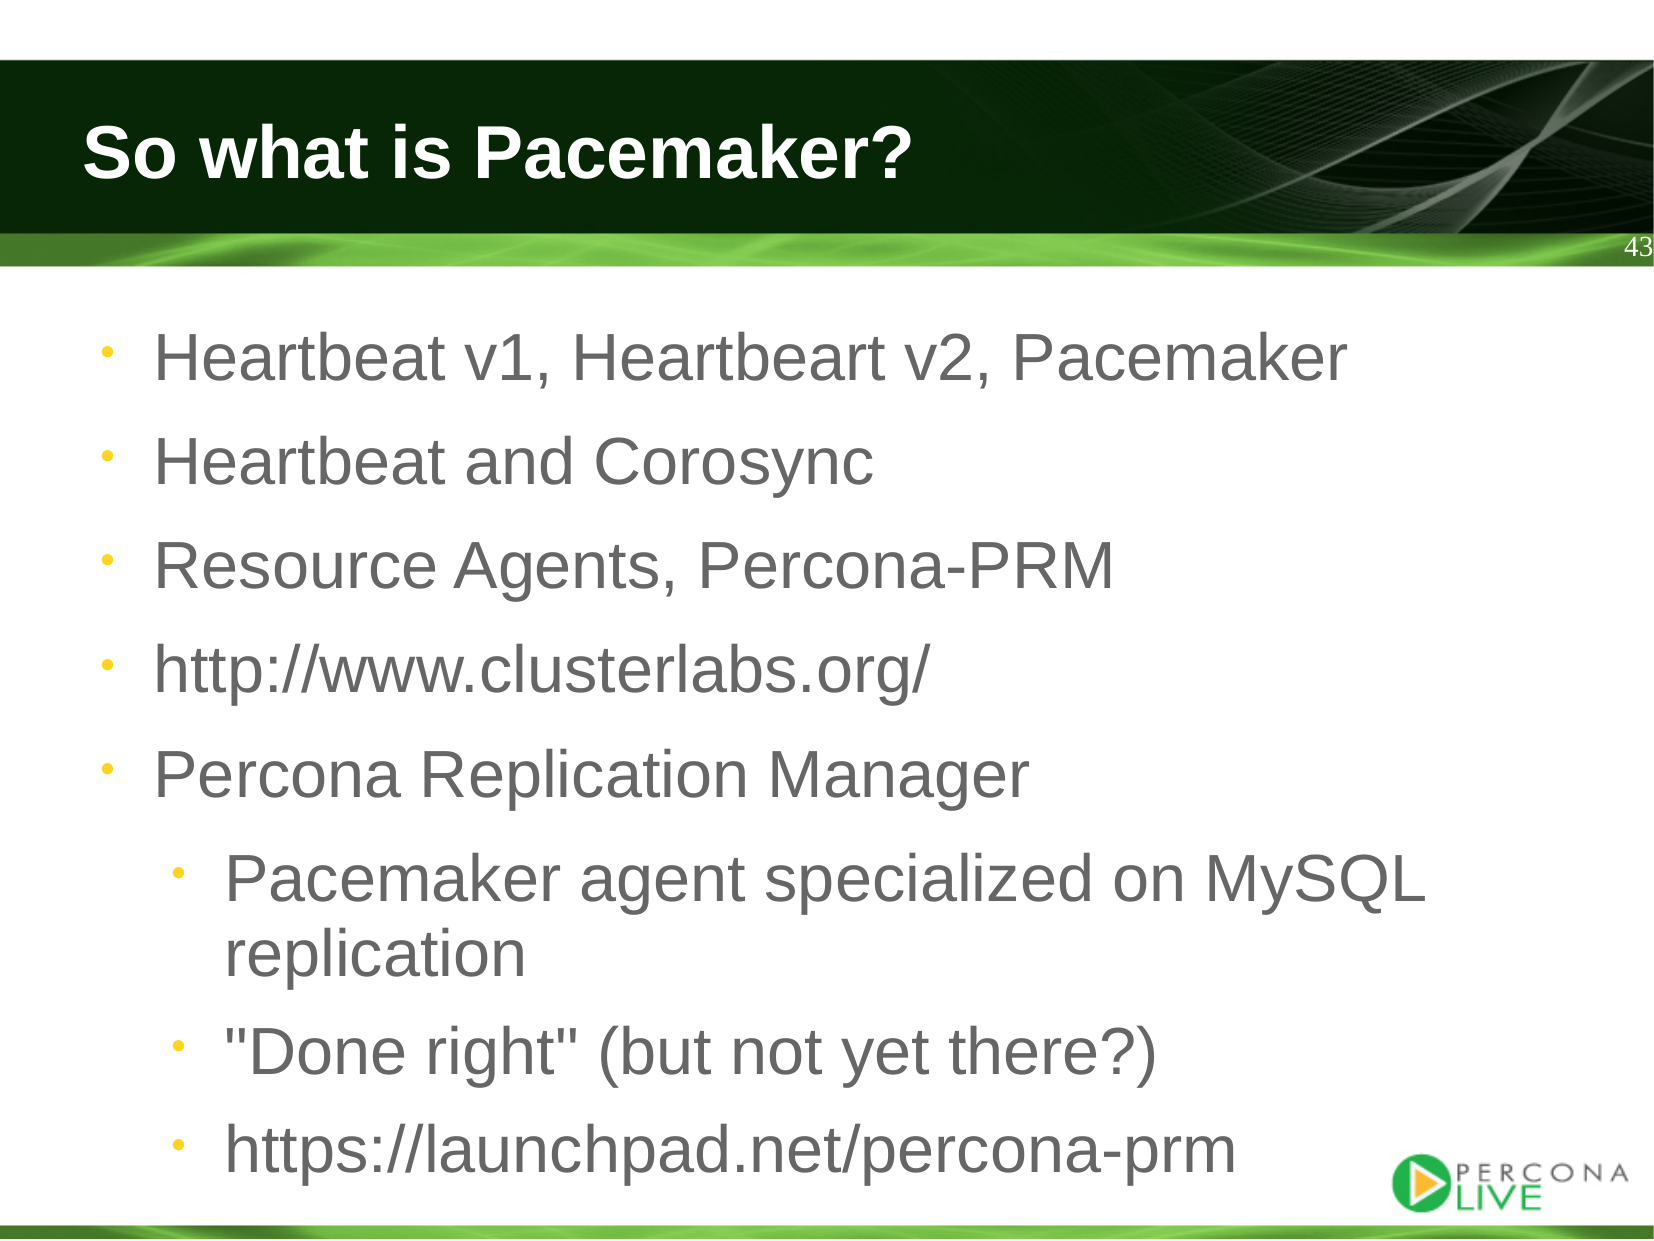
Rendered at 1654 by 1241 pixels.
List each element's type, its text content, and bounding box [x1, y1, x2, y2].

title So what is Pacemaker? [82, 49, 1571, 257]
list Heartbeat v1, Heartbeart v2, Pacemaker Heartbeat and Corosync Resource Agents, Percona-PRM http://www.clusterlabs.org/ Percona Replication Manager Pacemaker agent specialized on MySQL replication "Done right" (but not yet there?) https://launchpad.net/percona-prm [82, 319, 1571, 1188]
picture [0, 1, 1654, 1239]
